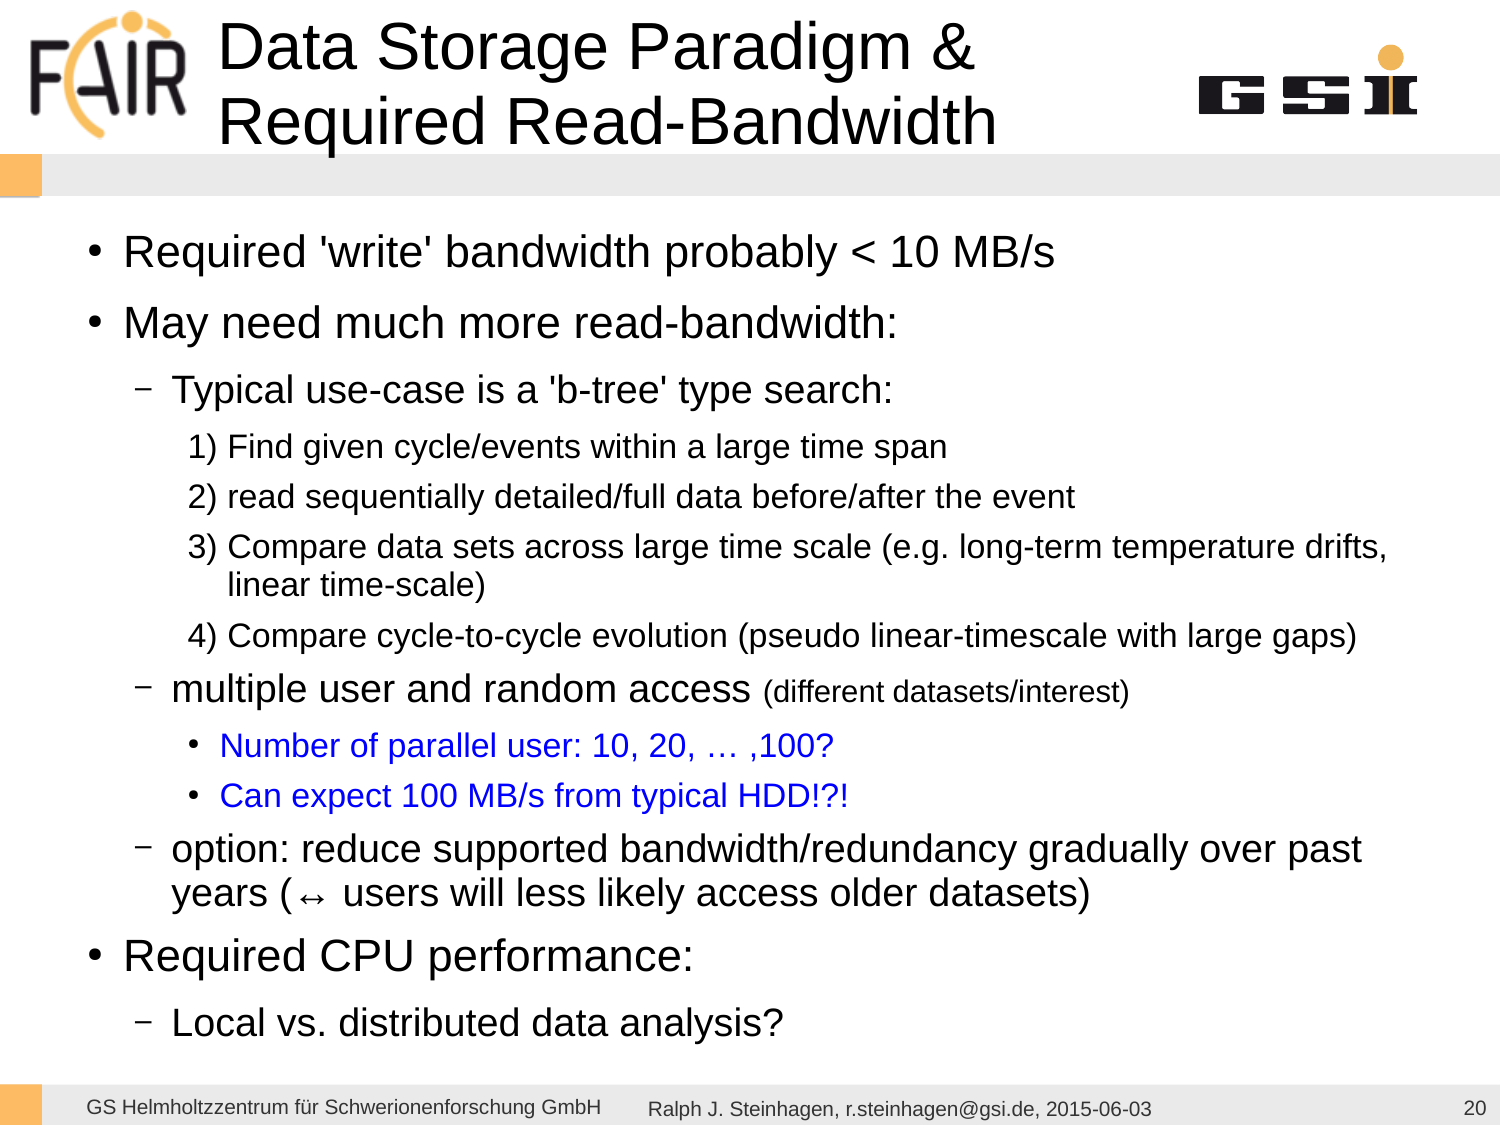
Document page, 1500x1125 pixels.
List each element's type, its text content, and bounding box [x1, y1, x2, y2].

title Data Storage Paradigm & Required Read-Bandwidth [217, 9, 1109, 159]
picture [1197, 42, 1419, 117]
list Required 'write' bandwidth probably < 10 MB/s May need much more read-bandwidth: Typical use-case is a 'b-tree' type search: Find given cycle/events within a large time span read sequentially detailed/full data before/after the event Compare data sets across large time scale (e.g. long-term temperature drifts, linear time-scale) Compare cycle-to-cycle evolution (pseudo linear-timescale with large gaps) multiple user and random access (different datasets/interest) Number of parallel user: 10, 20, … ,100? Can expect 100 MB/s from typical HDD!?! option: reduce supported bandwidth/redundancy gradually over past years (↔ users will less likely access older datasets) Required CPU performance: Local vs. distributed data analysis? [75, 226, 1425, 1050]
picture [30, 9, 187, 141]
